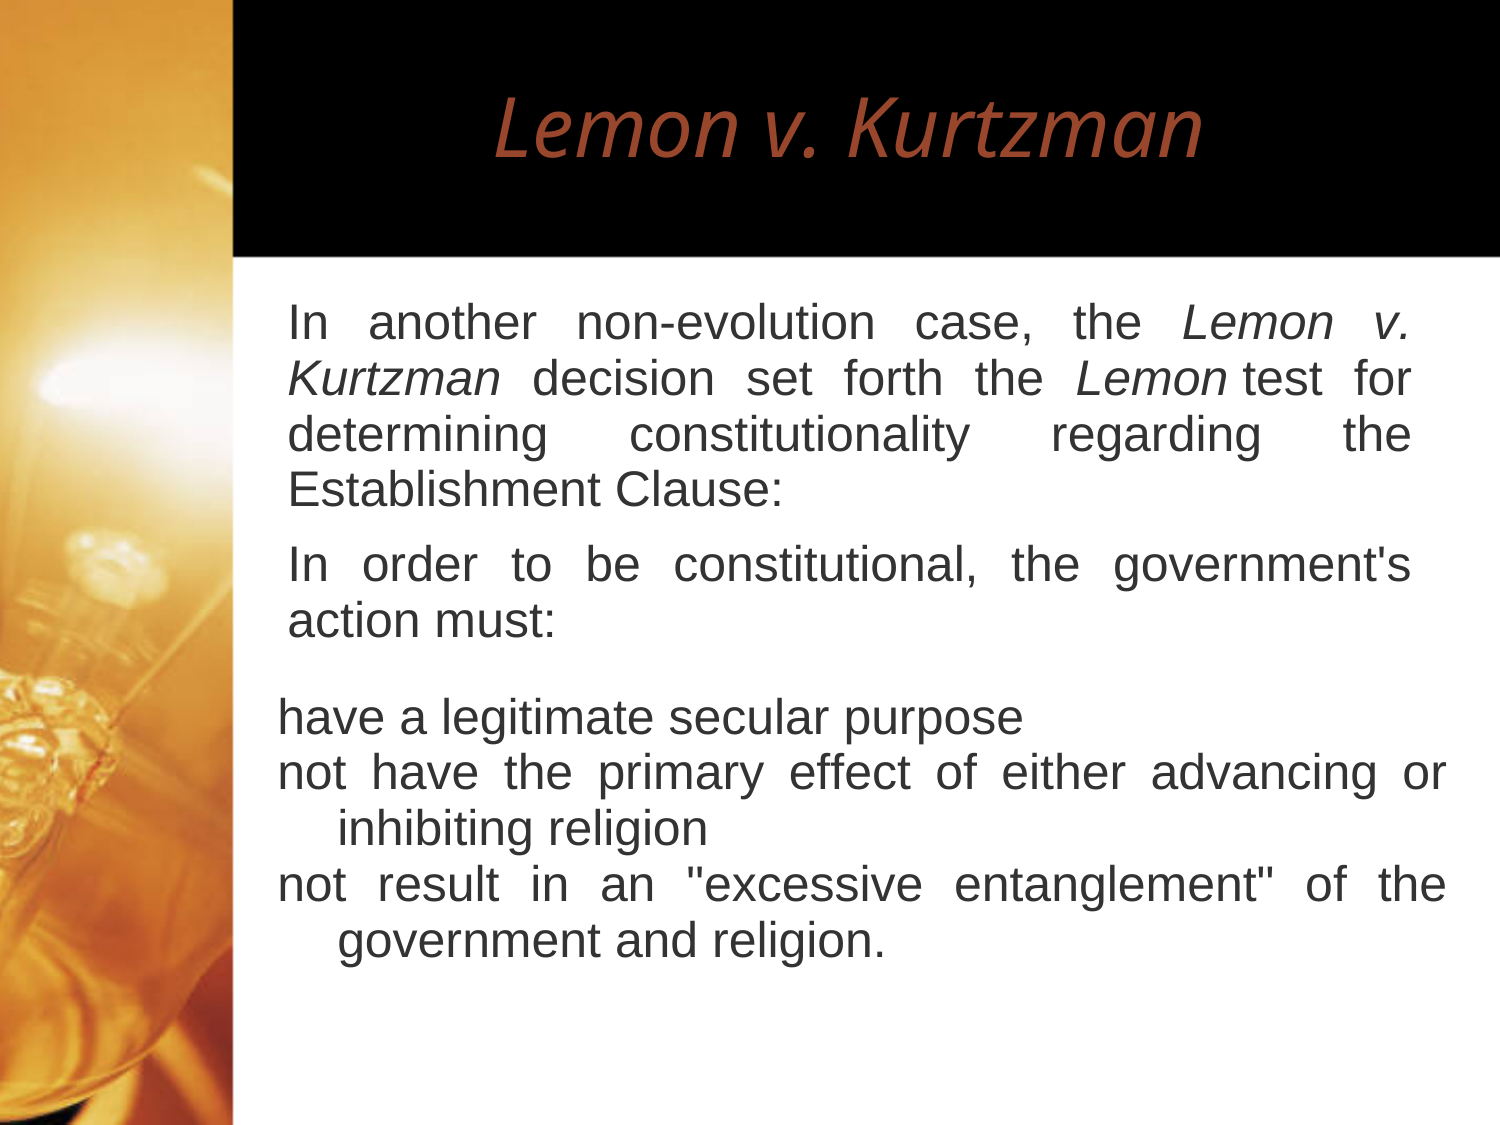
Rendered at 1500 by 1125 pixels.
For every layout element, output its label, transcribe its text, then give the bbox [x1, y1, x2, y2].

picture [0, 0, 1500, 1125]
subtitle In another non-evolution case, the Lemon v. Kurtzman decision set forth the Lemon test for determining constitutionality regarding the Establishment Clause: In order to be constitutional, the government's action must: [287, 267, 1413, 676]
text_box have a legitimate secular purpose not have the primary effect of either advancing or inhibiting religion not result in an "excessive entanglement" of the government and religion. [262, 681, 1463, 976]
title Lemon v. Kurtzman [287, 17, 1413, 233]
